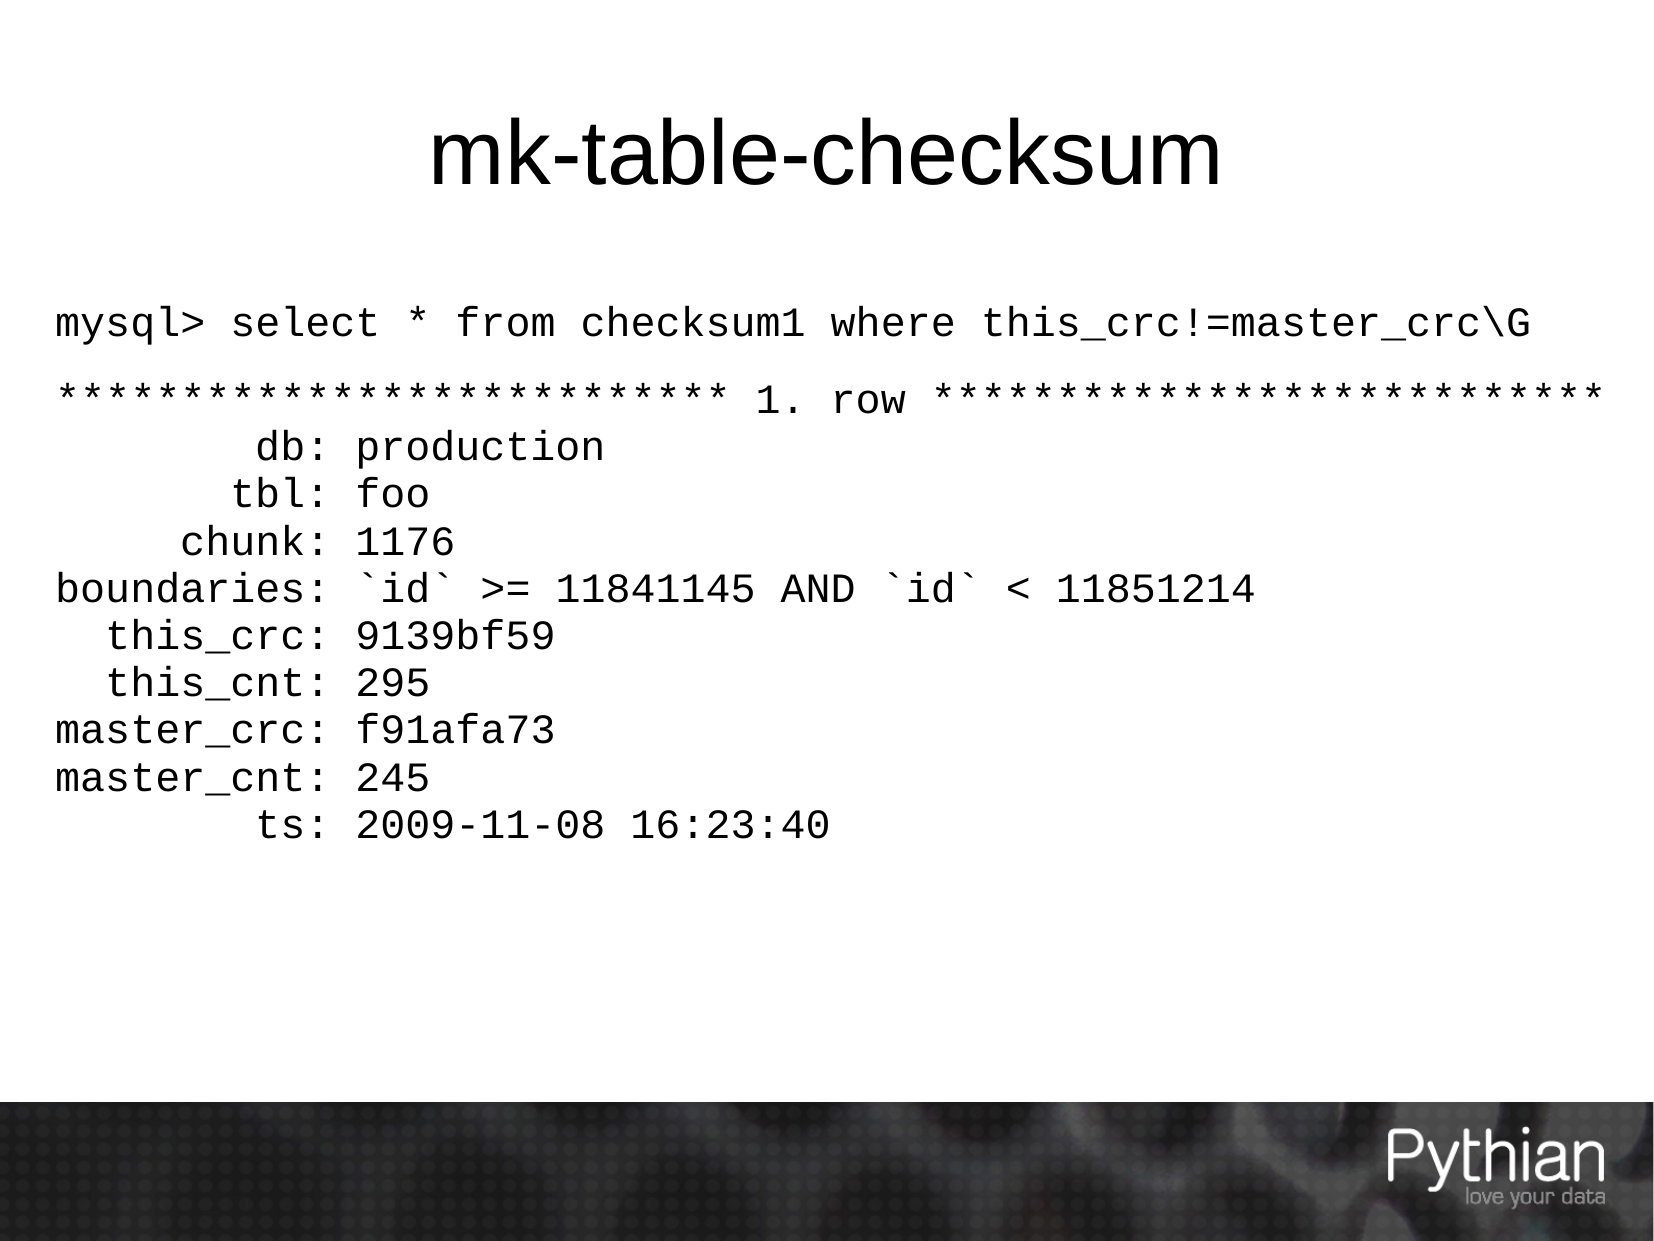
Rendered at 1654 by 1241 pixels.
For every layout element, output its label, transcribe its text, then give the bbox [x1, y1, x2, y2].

picture [0, 1102, 1654, 1241]
title mk-table-checksum [82, 49, 1571, 225]
list mysql> select * from checksum1 where this_crc!=master_crc\G *************************** 1. row *************************** db: production tbl: foo chunk: 1176 boundaries: `id` >= 11841145 AND `id` < 11851214 this_crc: 9139bf59 this_cnt: 295 master_crc: f91afa73 master_cnt: 245 ts: 2009-11-08 16:23:40 [37, 225, 1613, 1007]
